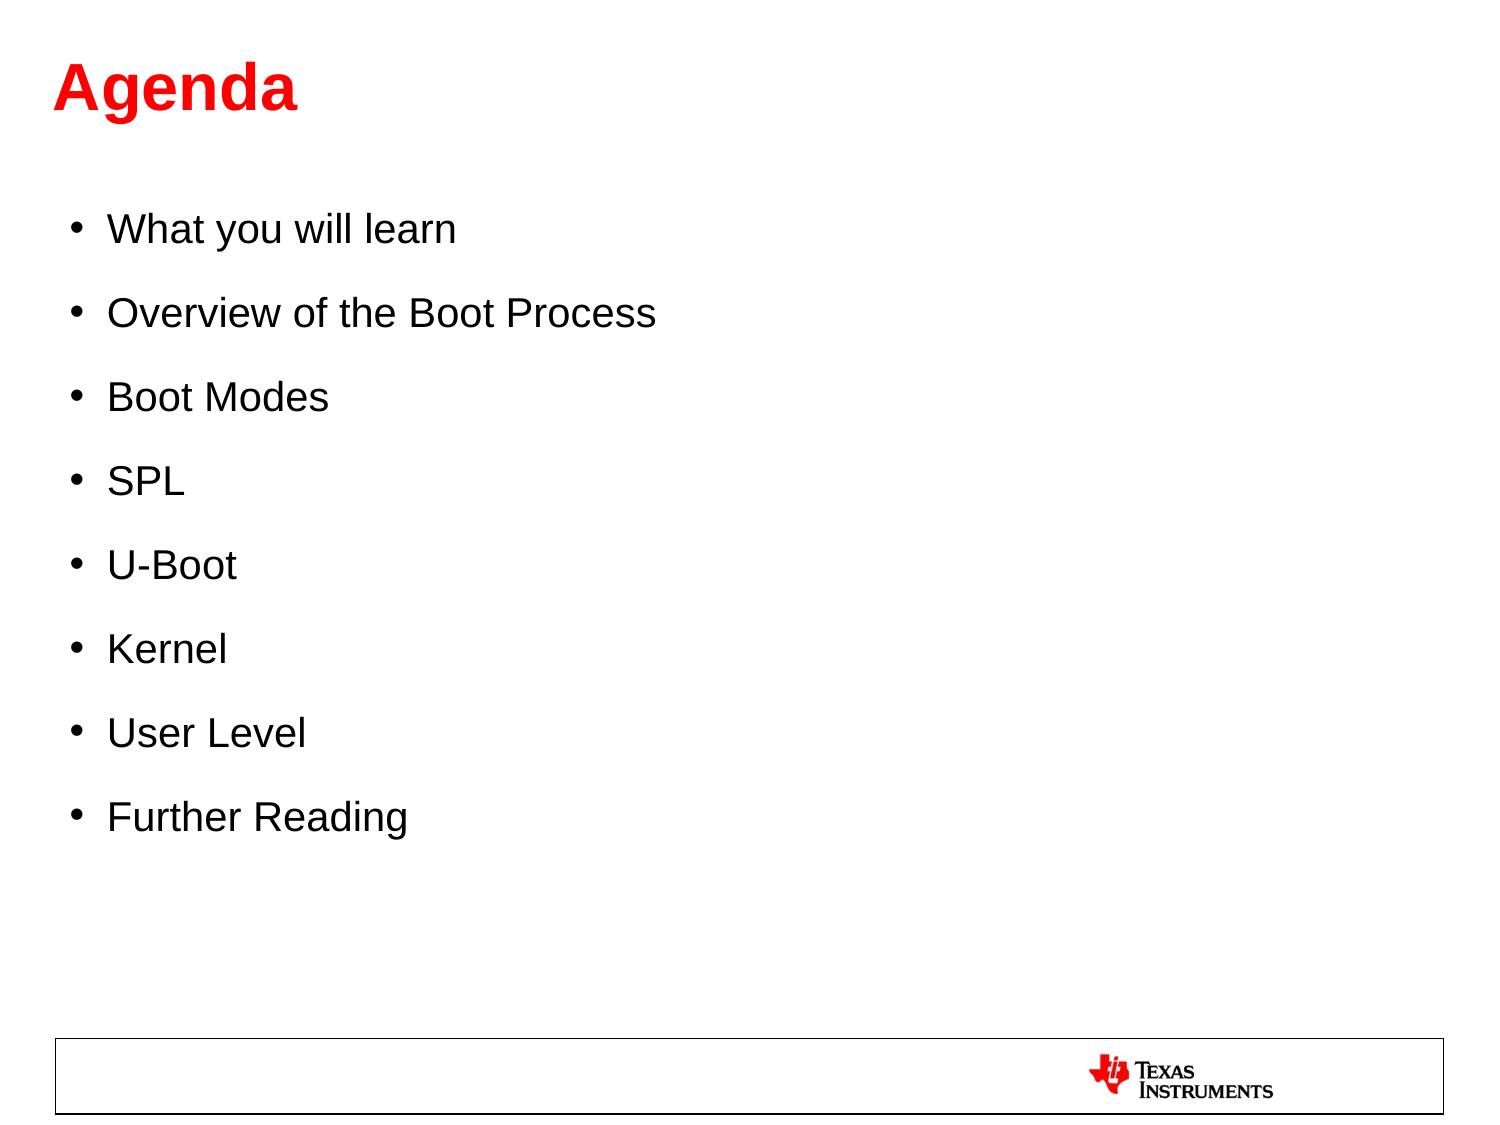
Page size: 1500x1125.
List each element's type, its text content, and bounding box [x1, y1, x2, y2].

picture [1087, 1052, 1274, 1099]
list What you will learn Overview of the Boot Process Boot Modes SPL U-Boot Kernel User Level Further Reading [54, 194, 1444, 965]
title Agenda [37, 23, 1426, 158]
